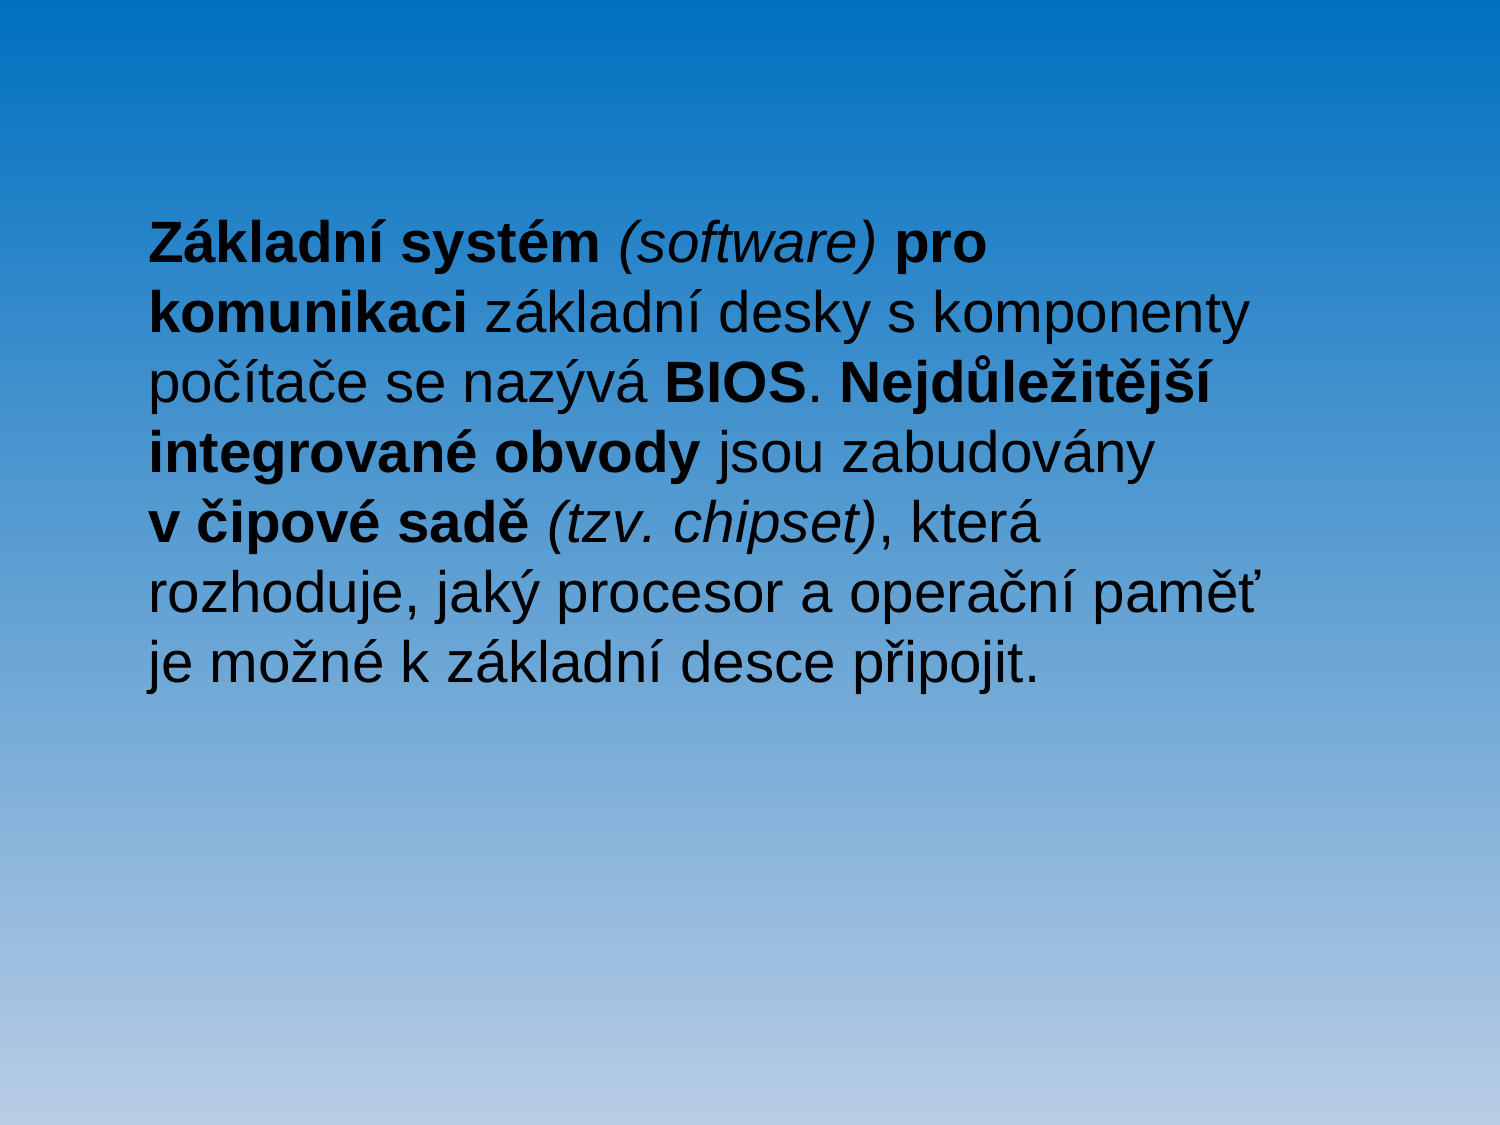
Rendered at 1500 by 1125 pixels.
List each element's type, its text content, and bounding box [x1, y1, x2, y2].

list Základní systém (software) pro komunikaci základní desky s komponenty počítače se nazývá BIOS. Nejdůležitější integrované obvody jsou zabudovány v čipové sadě (tzv. chipset), která rozhoduje, jaký procesor a operační paměť je možné k základní desce připojit. [76, 196, 1329, 895]
